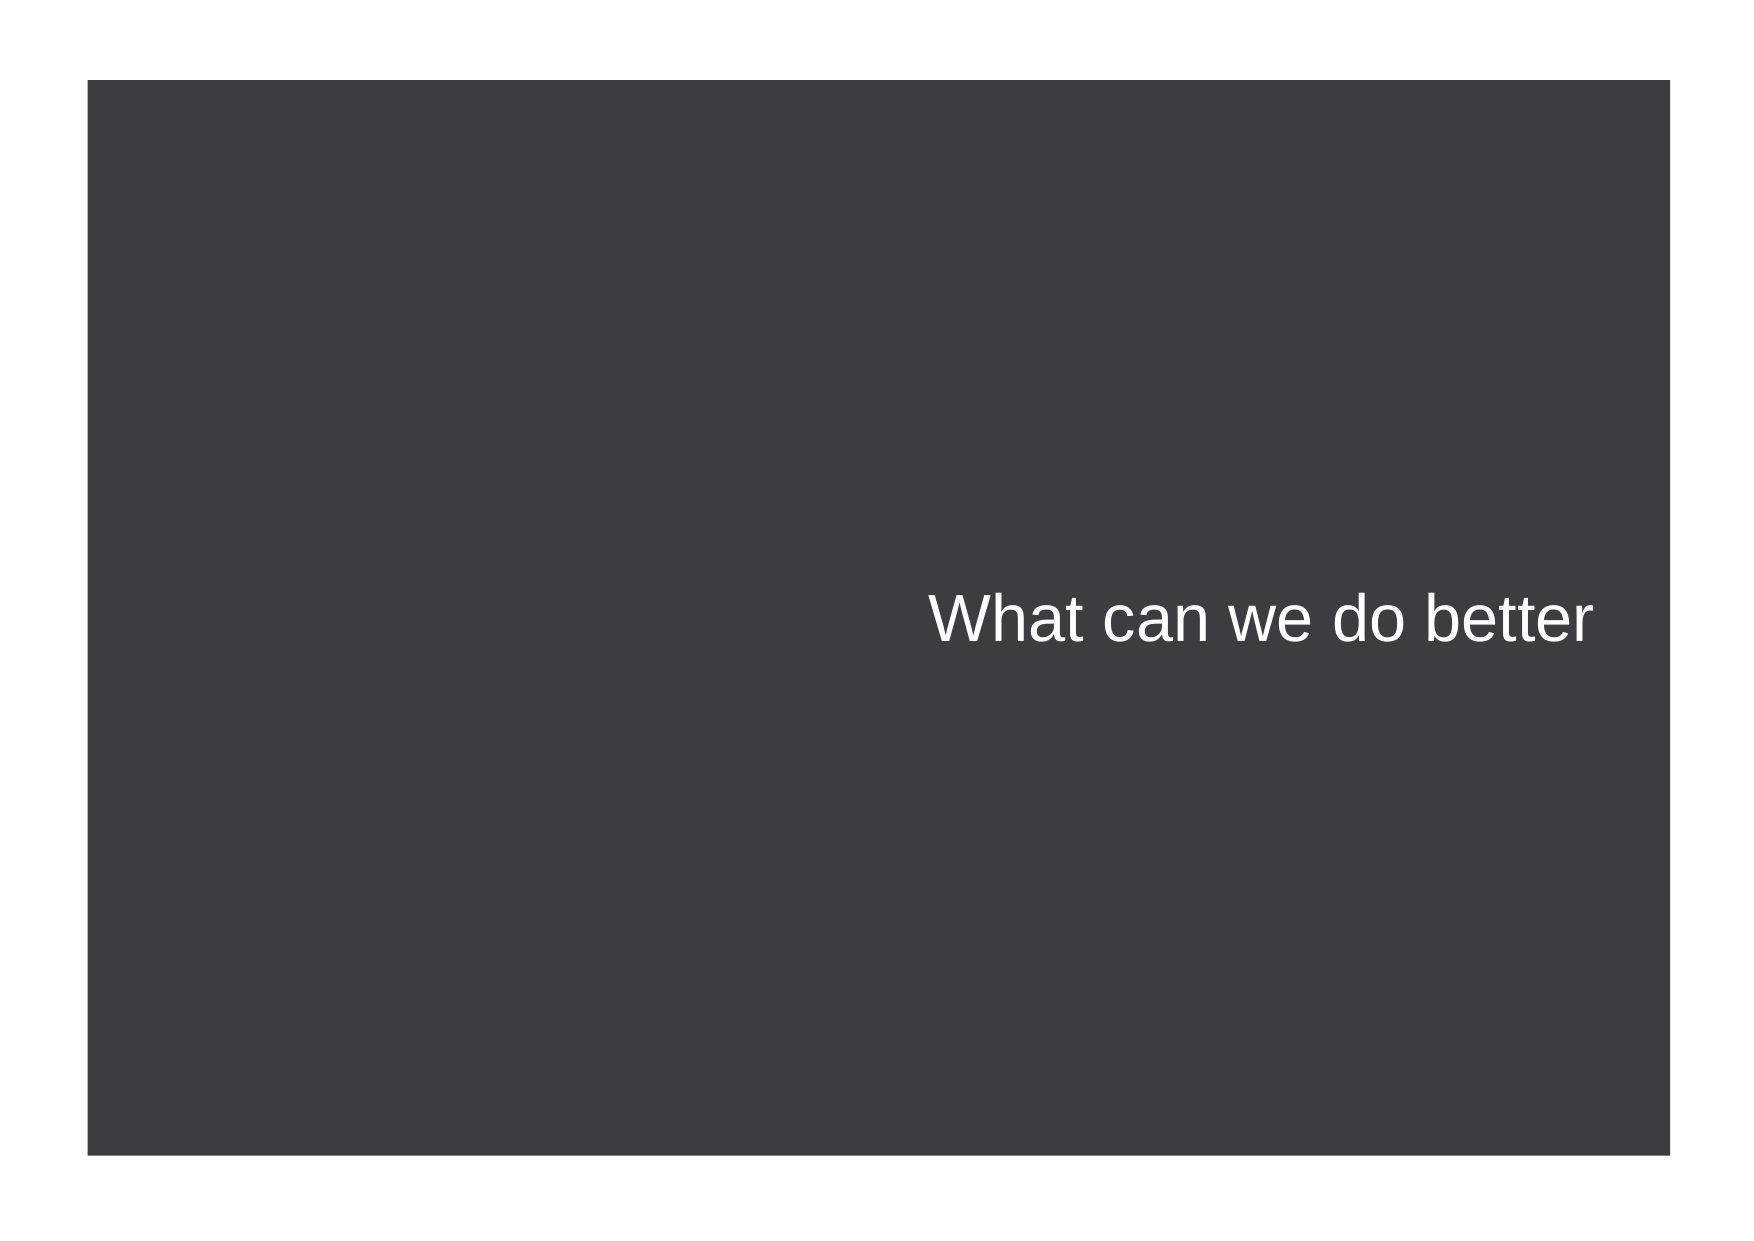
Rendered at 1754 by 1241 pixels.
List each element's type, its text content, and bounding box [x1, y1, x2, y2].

title What can we do better [136, 518, 1611, 721]
